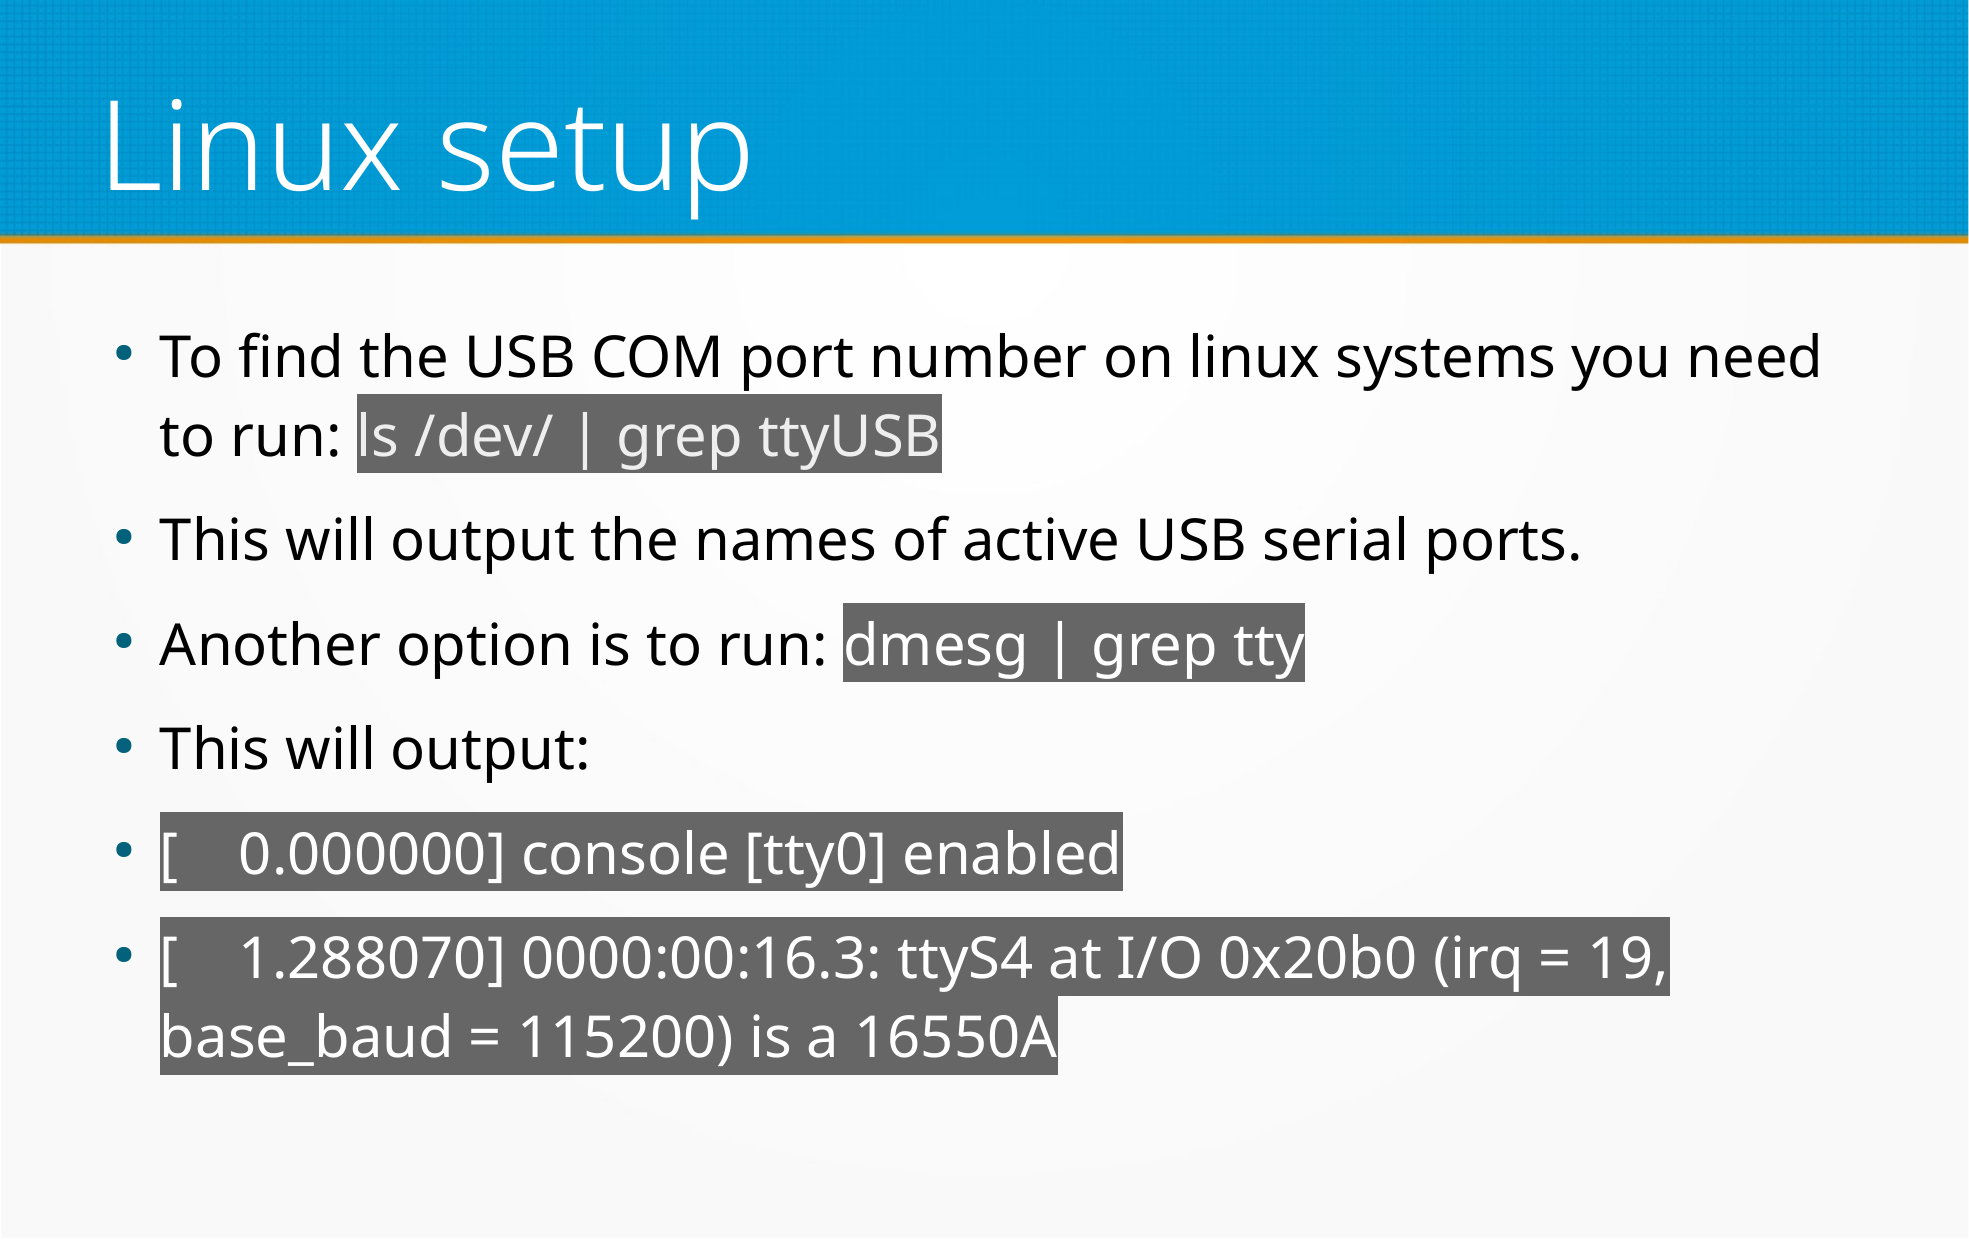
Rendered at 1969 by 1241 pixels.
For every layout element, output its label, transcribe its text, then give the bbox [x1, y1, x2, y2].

list To find the USB COM port number on linux systems you need to run: ls /dev/ | grep ttyUSB This will output the names of active USB serial ports. Another option is to run: dmesg | grep tty This will output: [ 0.000000] console [tty0] enabled [ 1.288070] 0000:00:16.3: ttyS4 at I/O 0x20b0 (irq = 19, base_baud = 115200) is a 16550A [98, 315, 1861, 1081]
picture [0, 233, 1969, 1241]
title Linux setup [98, 19, 1870, 227]
